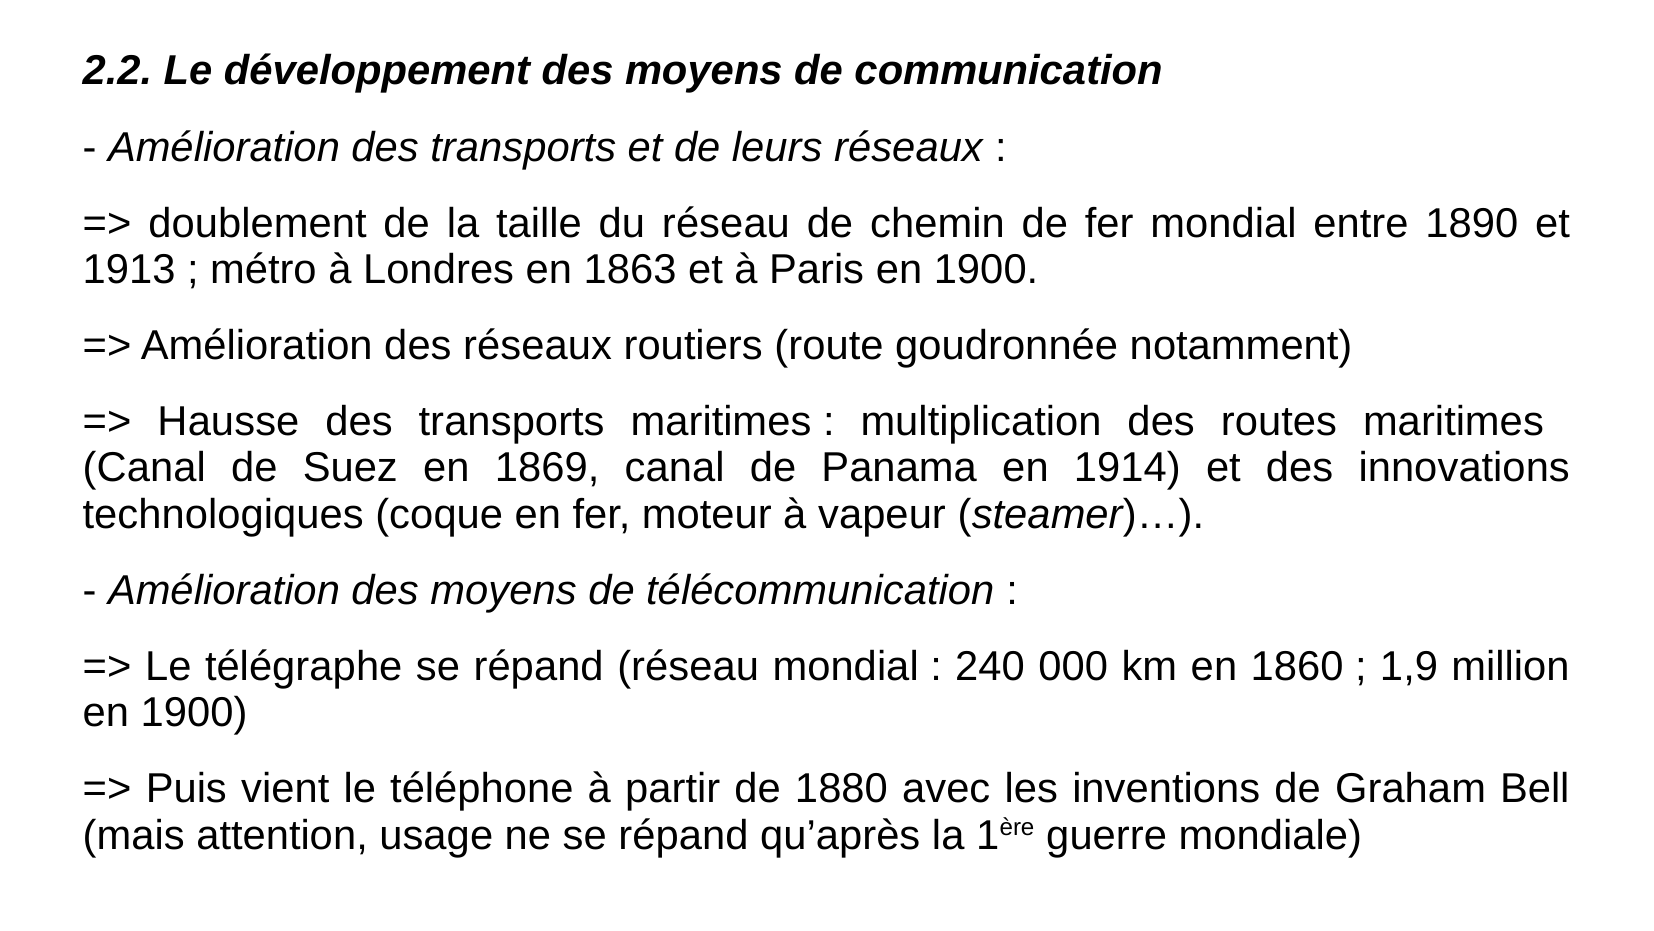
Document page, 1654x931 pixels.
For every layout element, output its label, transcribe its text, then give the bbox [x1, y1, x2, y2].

list 2.2. Le développement des moyens de communication - Amélioration des transports et de leurs réseaux : => doublement de la taille du réseau de chemin de fer mondial entre 1890 et 1913 ; métro à Londres en 1863 et à Paris en 1900. => Amélioration des réseaux routiers (route goudronnée notamment) => Hausse des transports maritimes : multiplication des routes maritimes (Canal de Suez en 1869, canal de Panama en 1914) et des innovations technologiques (coque en fer, moteur à vapeur (steamer)…). - Amélioration des moyens de télécommunication : => Le télégraphe se répand (réseau mondial : 240 000 km en 1860 ; 1,9 million en 1900) => Puis vient le téléphone à partir de 1880 avec les inventions de Graham Bell (mais attention, usage ne se répand qu’après la 1ère guerre mondiale) [82, 47, 1571, 898]
